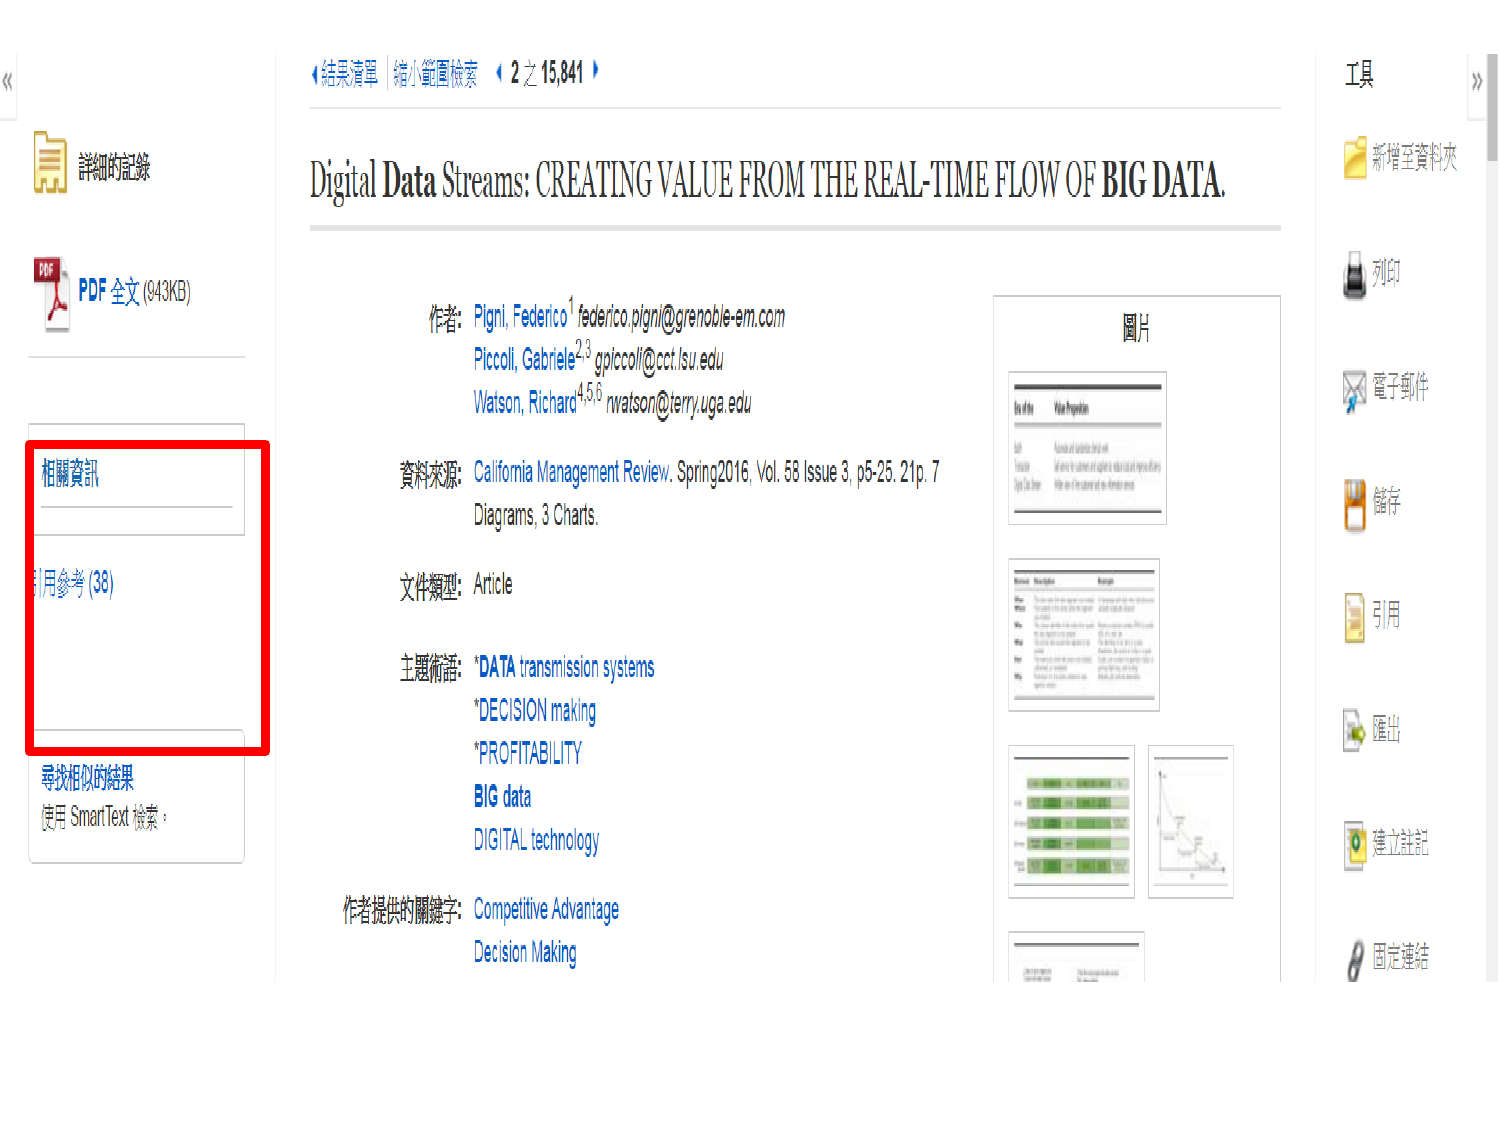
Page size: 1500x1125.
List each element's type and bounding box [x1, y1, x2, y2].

picture [0, 54, 1498, 983]
